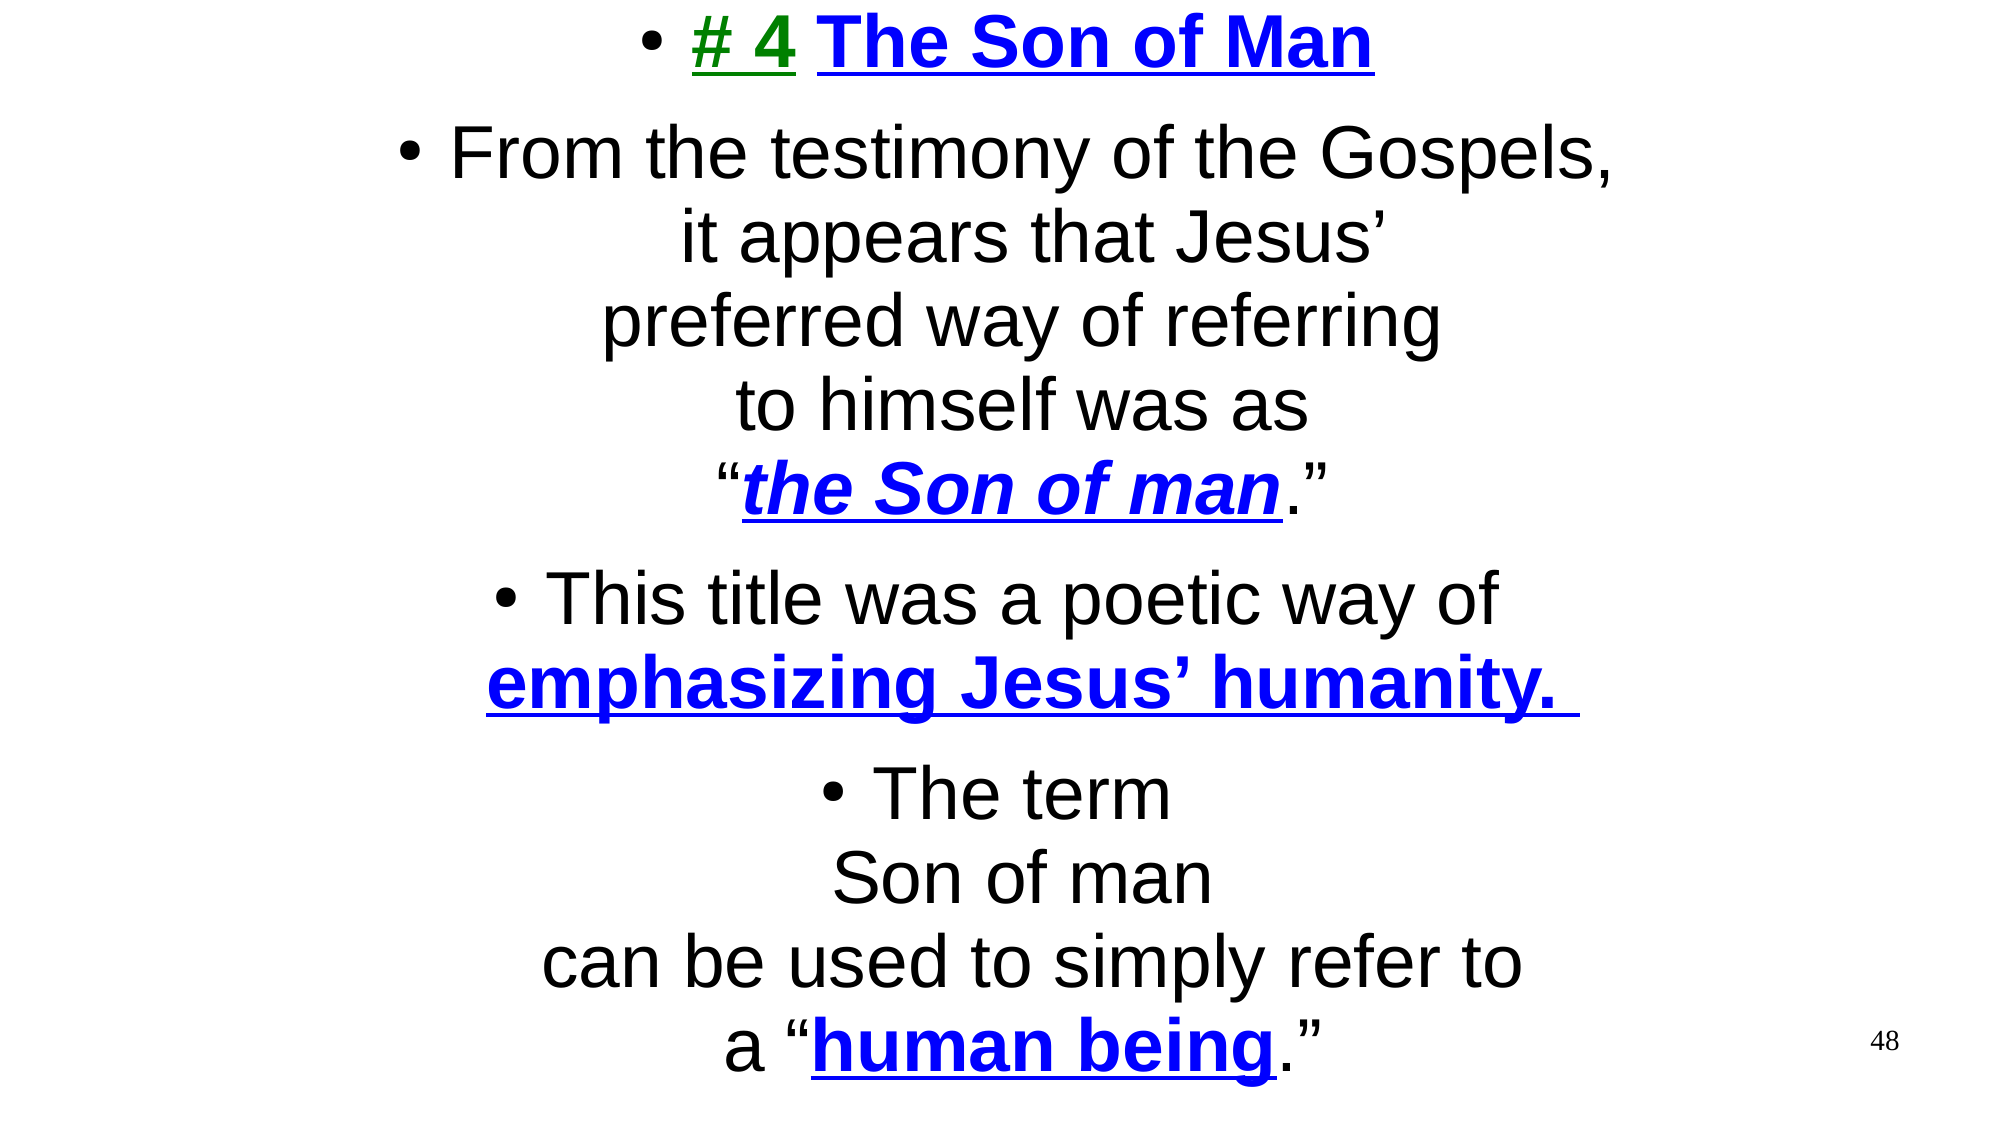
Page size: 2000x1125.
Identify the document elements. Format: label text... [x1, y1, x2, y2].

list # 4 The Son of Man From the testimony of the Gospels, it appears that Jesus’ preferred way of referring to himself was as “the Son of man.” This title was a poetic way of emphasizing Jesus’ humanity. The term Son of man can be used to simply refer to a “human being.” [0, 0, 1996, 1123]
